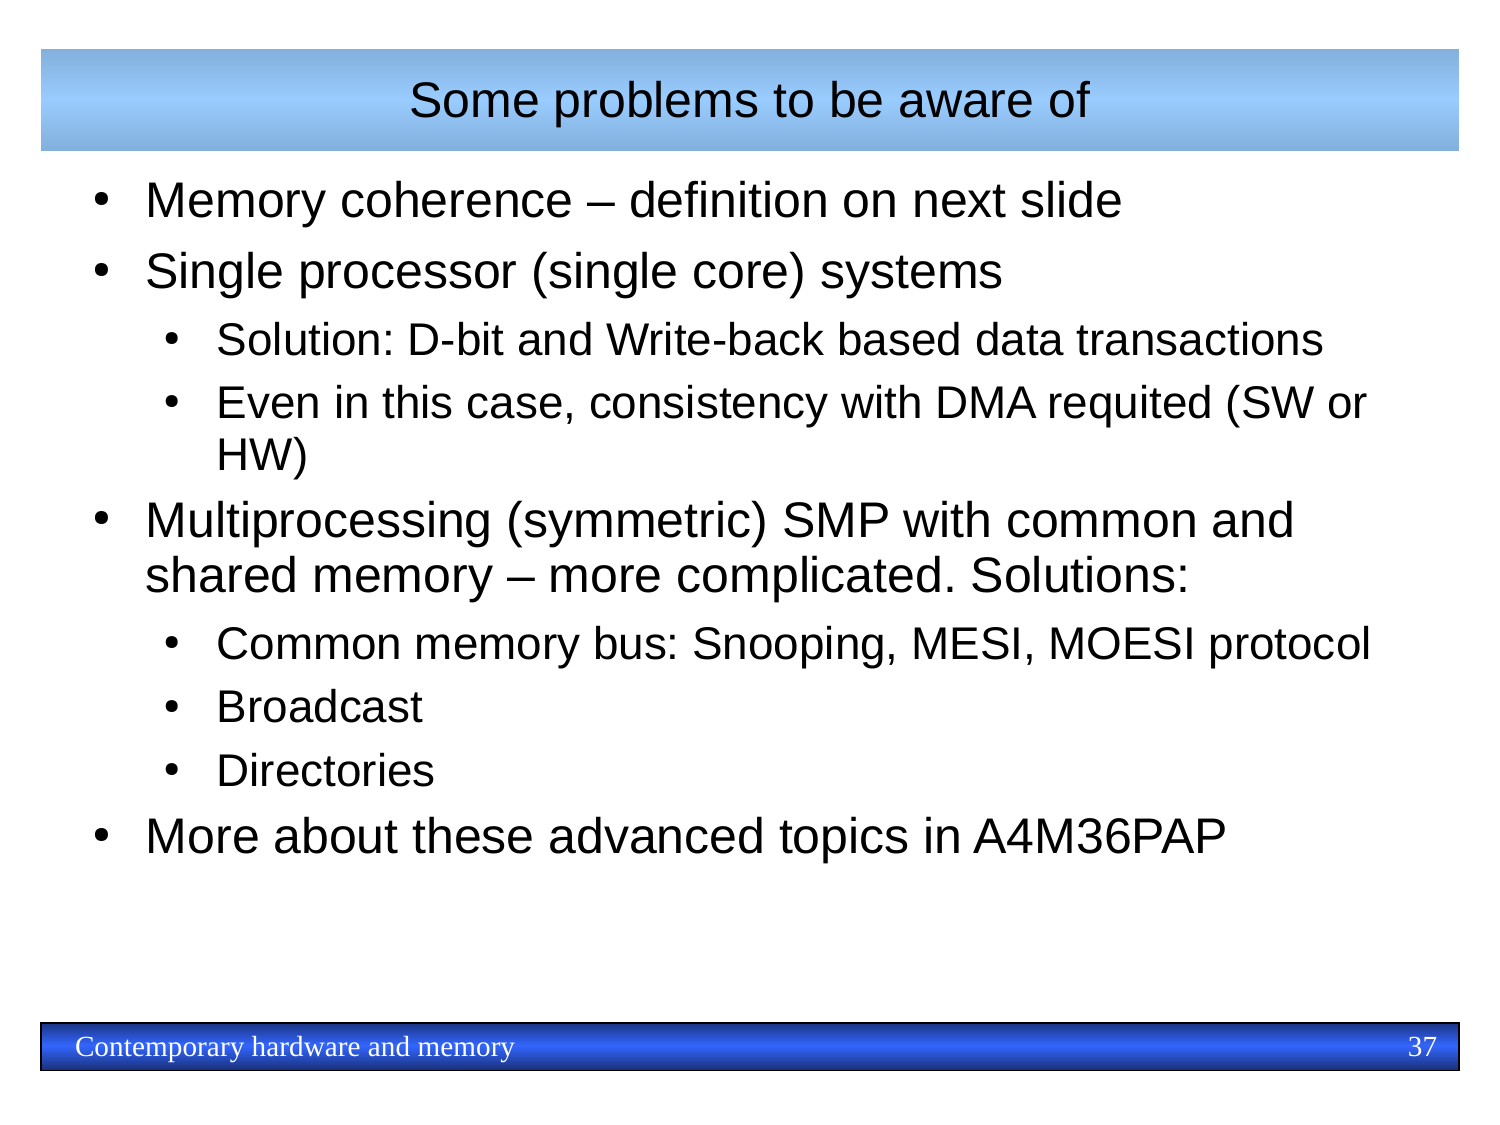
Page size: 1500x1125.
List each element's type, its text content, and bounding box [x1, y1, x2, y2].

title Some problems to be aware of [41, 49, 1459, 151]
list Memory coherence – definition on next slide Single processor (single core) systems Solution: D-bit and Write-back based data transactions Even in this case, consistency with DMA requited (SW or HW) Multiprocessing (symmetric) SMP with common and shared memory – more complicated. Solutions: Common memory bus: Snooping, MESI, MOESI protocol Broadcast Directories More about these advanced topics in A4M36PAP [75, 172, 1426, 976]
